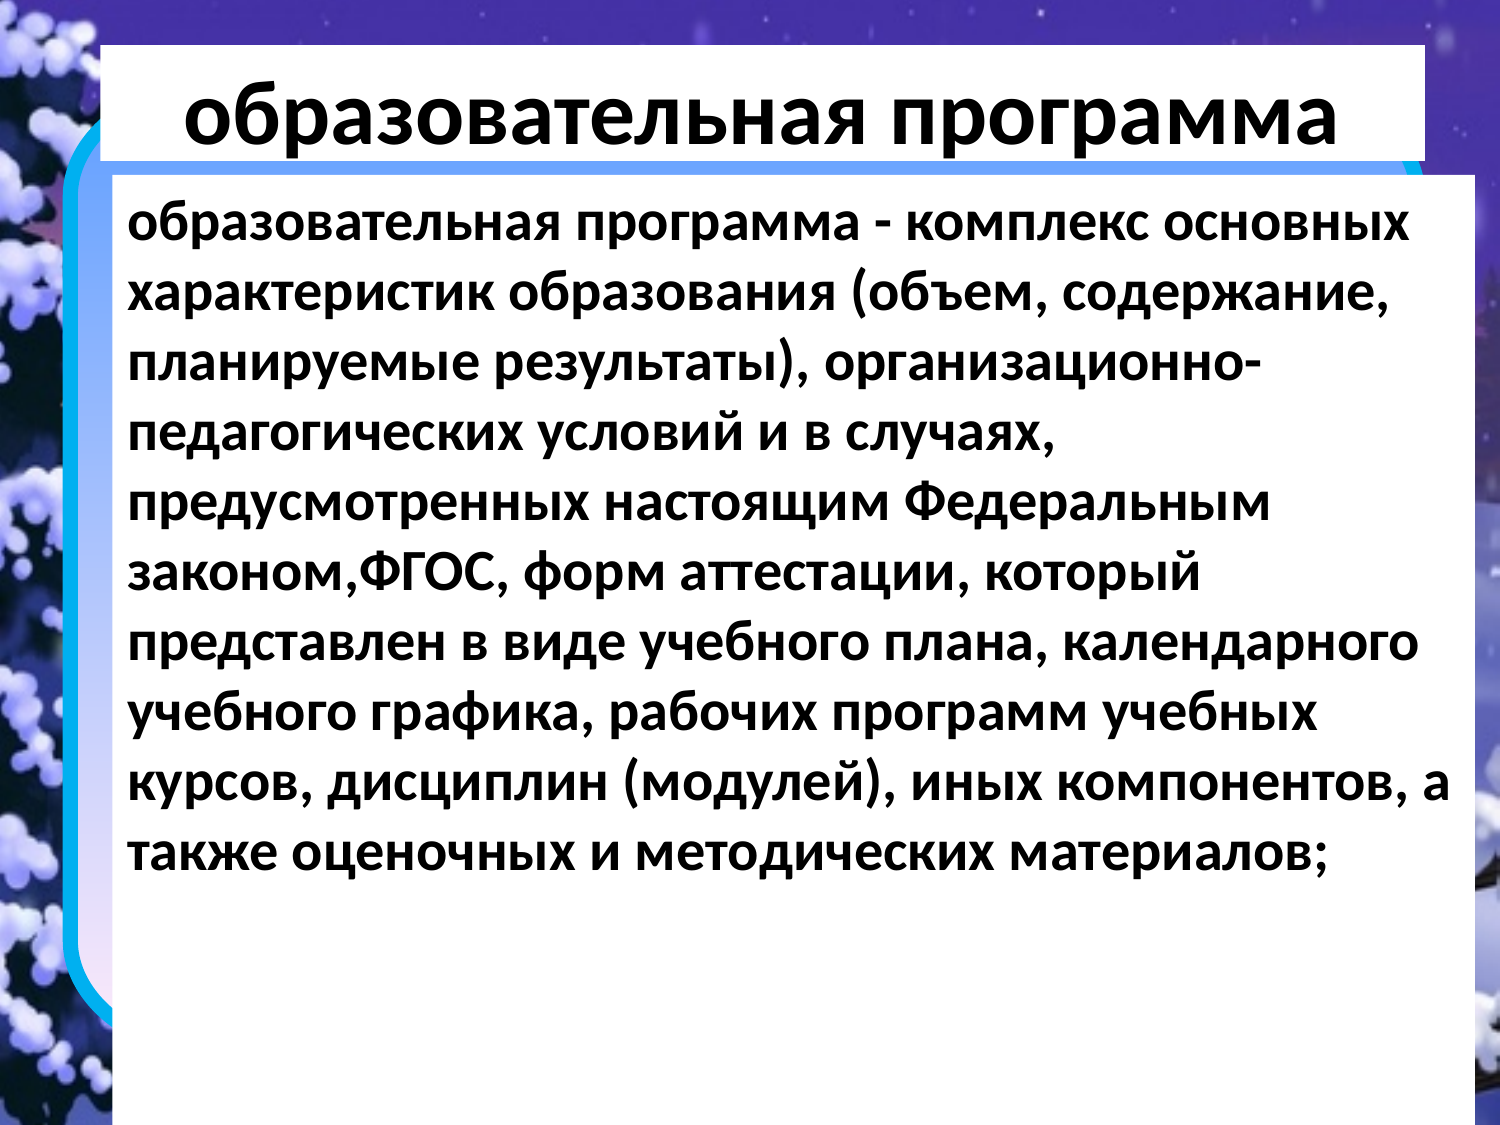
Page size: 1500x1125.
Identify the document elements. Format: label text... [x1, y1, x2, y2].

list образовательная программа - комплекс основных характеристик образования (объем, содержание, планируемые результаты), организационно- педагогических условий и в случаях, предусмотренных настоящим Федеральным законом,ФГОС, форм аттестации, который представлен в виде учебного плана, календарного учебного графика, рабочих программ учебных курсов, дисциплин (модулей), иных компонентов, а также оценочных и методических материалов; [112, 174, 1475, 1125]
picture [0, 0, 1500, 1125]
title образовательная программа [100, 45, 1425, 161]
